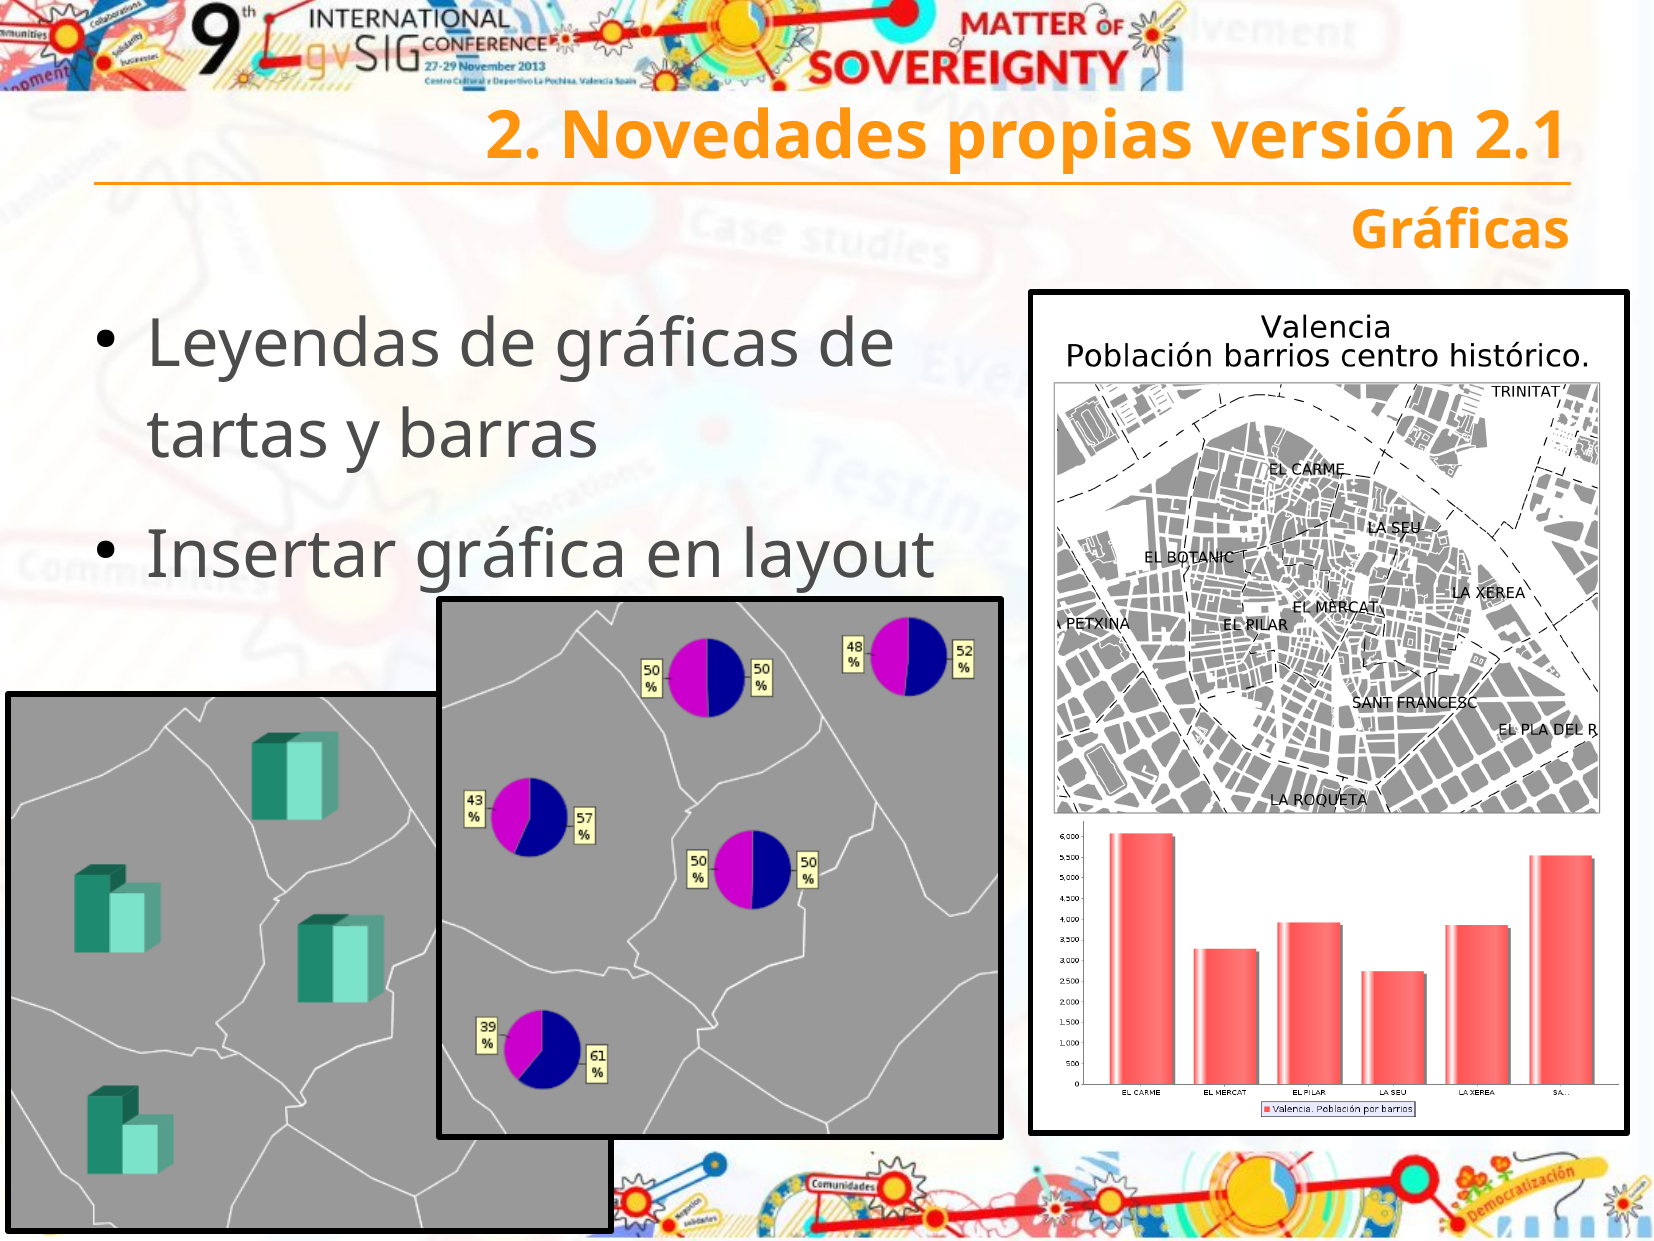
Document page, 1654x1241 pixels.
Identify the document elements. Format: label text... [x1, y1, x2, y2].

title Gráficas [82, 183, 1571, 272]
list Leyendas de gráficas de tartas y barras Insertar gráfica en layout [76, 295, 945, 621]
picture [0, 0, 1654, 1241]
title 2. Novedades propias versión 2.1 [82, 88, 1571, 178]
